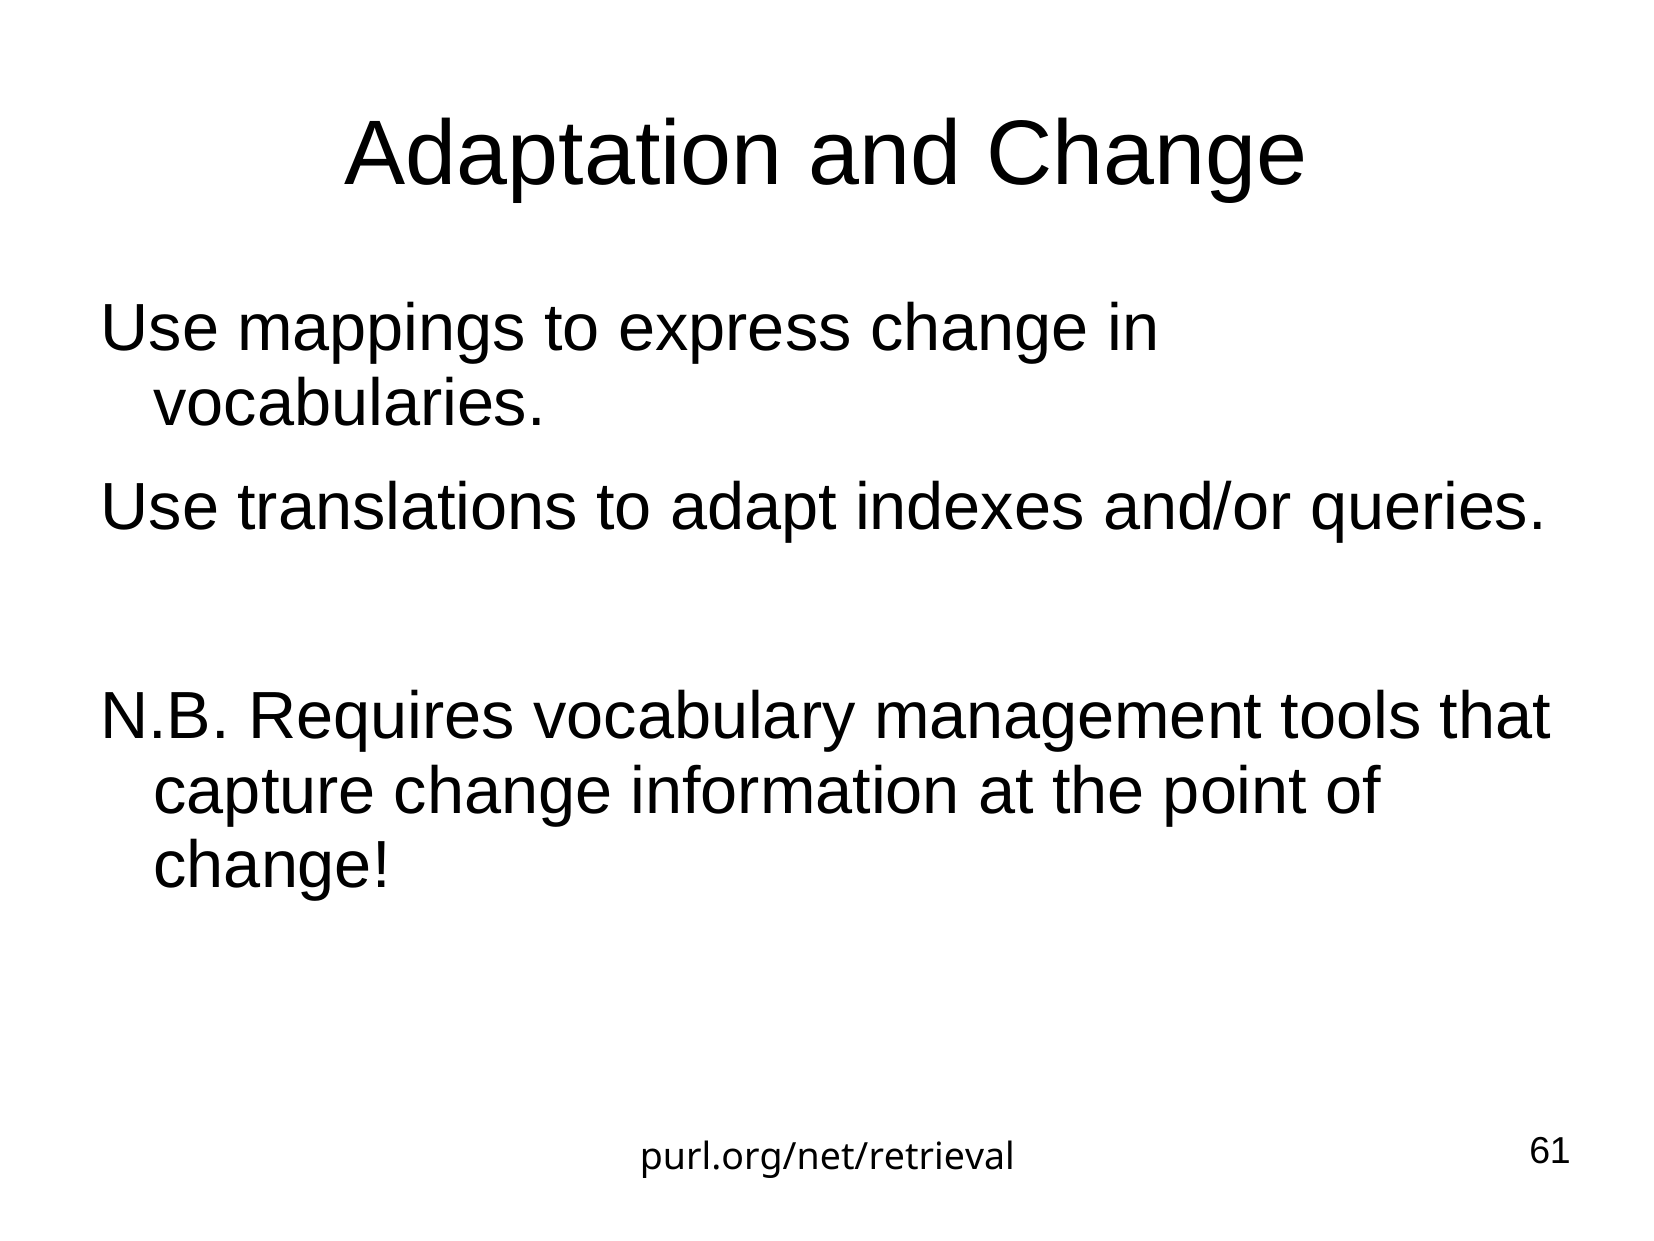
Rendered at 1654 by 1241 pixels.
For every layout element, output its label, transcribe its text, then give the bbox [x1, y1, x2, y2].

title Adaptation and Change [82, 49, 1571, 257]
list Use mappings to express change in vocabularies. Use translations to adapt indexes and/or queries. N.B. Requires vocabulary management tools that capture change information at the point of change! [82, 290, 1571, 1109]
